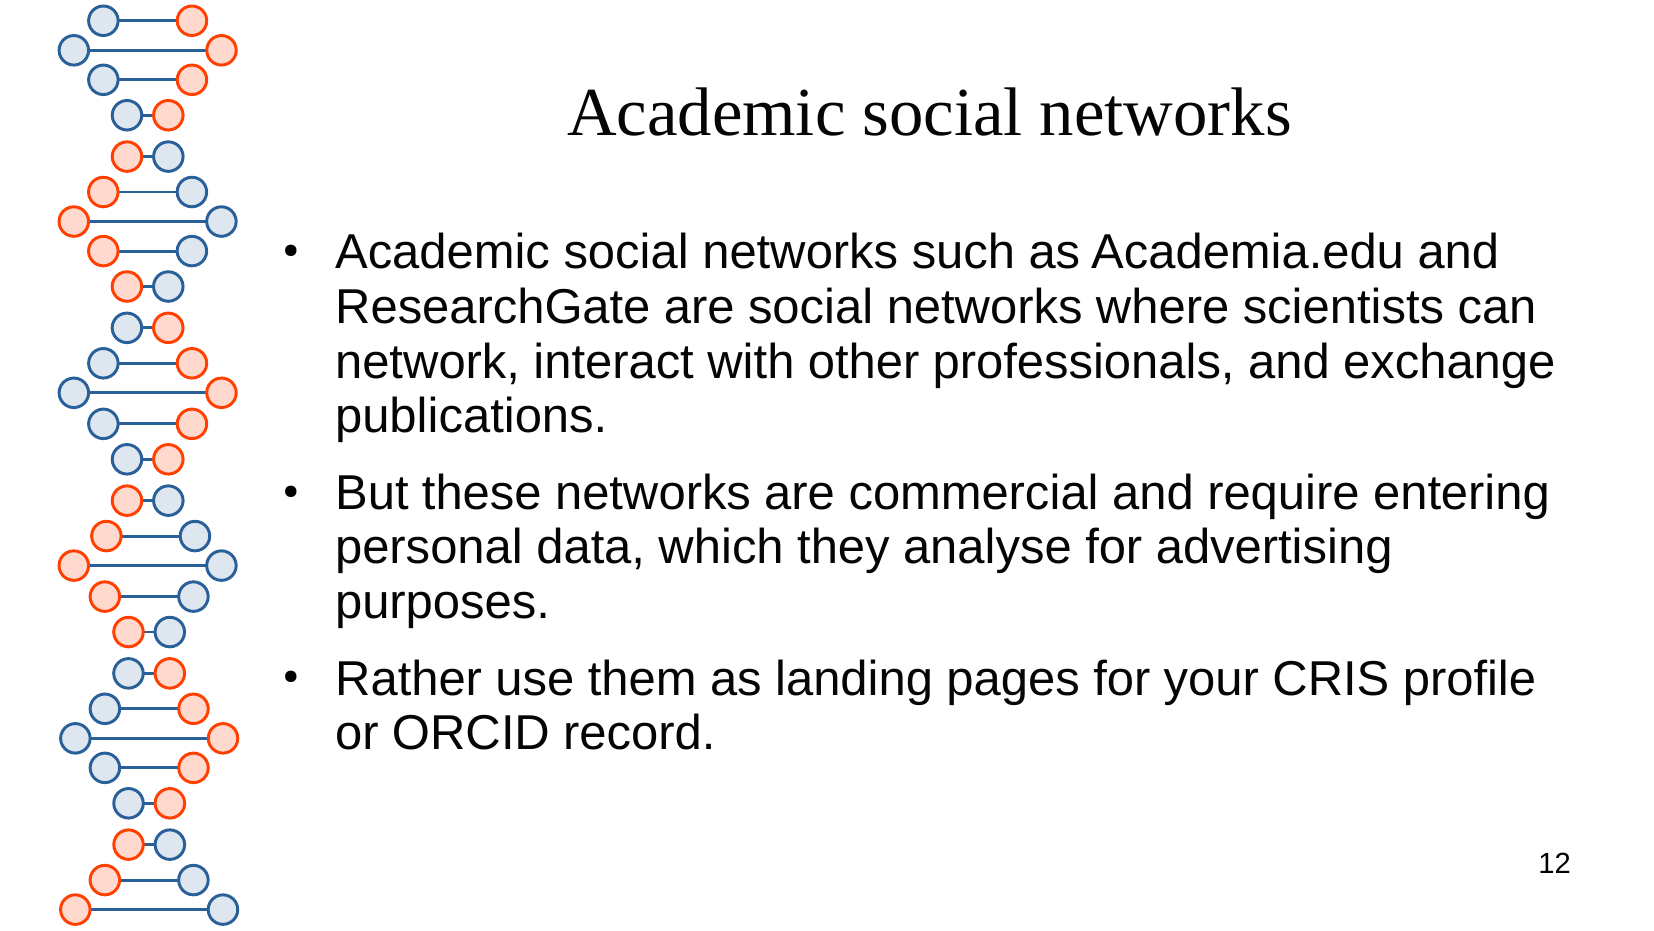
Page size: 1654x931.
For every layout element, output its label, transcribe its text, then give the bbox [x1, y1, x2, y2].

title Academic social networks [265, 35, 1595, 189]
list Academic social networks such as Academia.edu and ResearchGate are social networks where scientists can network, interact with other professionals, and exchange publications. But these networks are commercial and require entering personal data, which they analyse for advertising purposes. Rather use them as landing pages for your CRIS profile or ORCID record. [265, 224, 1595, 764]
